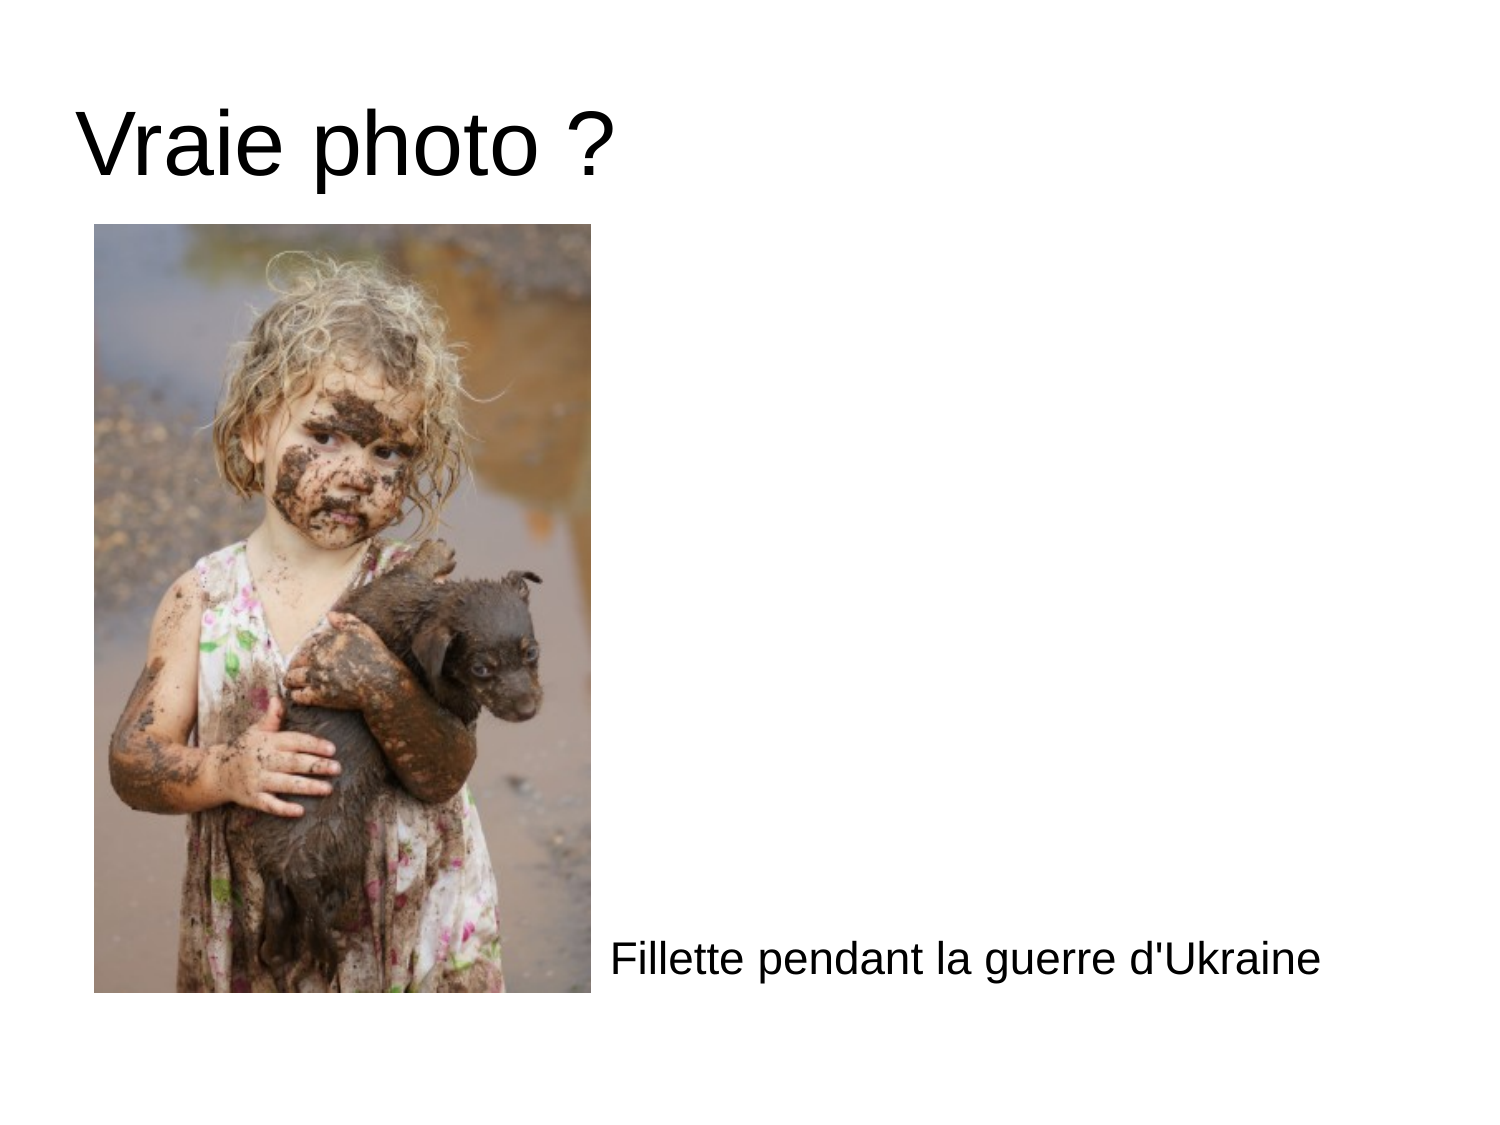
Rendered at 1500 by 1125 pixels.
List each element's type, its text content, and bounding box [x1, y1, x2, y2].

text_box Vraie photo ? [74, 44, 1425, 233]
picture [94, 224, 591, 993]
list Fillette pendant la guerre d'Ukraine [546, 377, 1347, 985]
